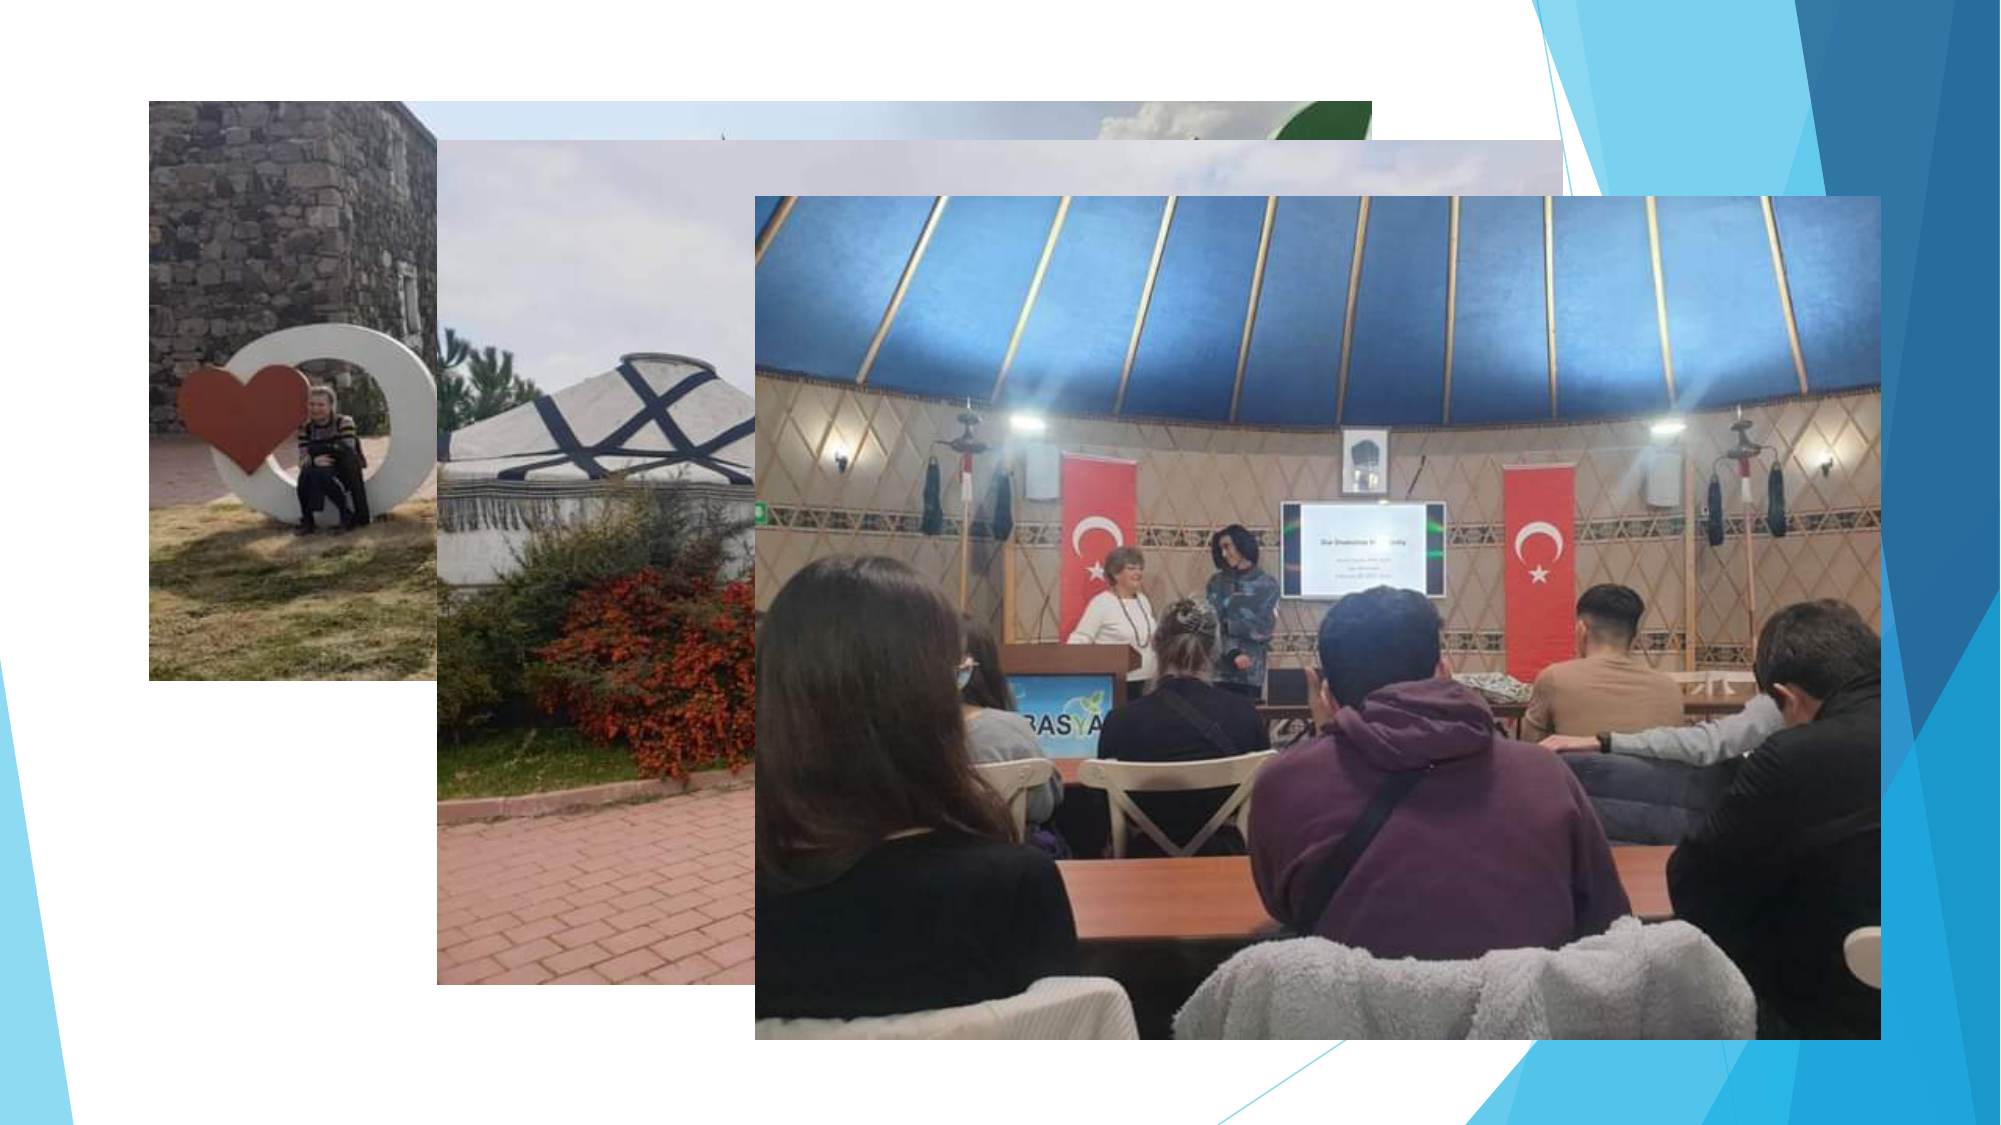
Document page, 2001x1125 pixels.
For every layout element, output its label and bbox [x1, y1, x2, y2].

picture [149, 101, 1881, 1041]
